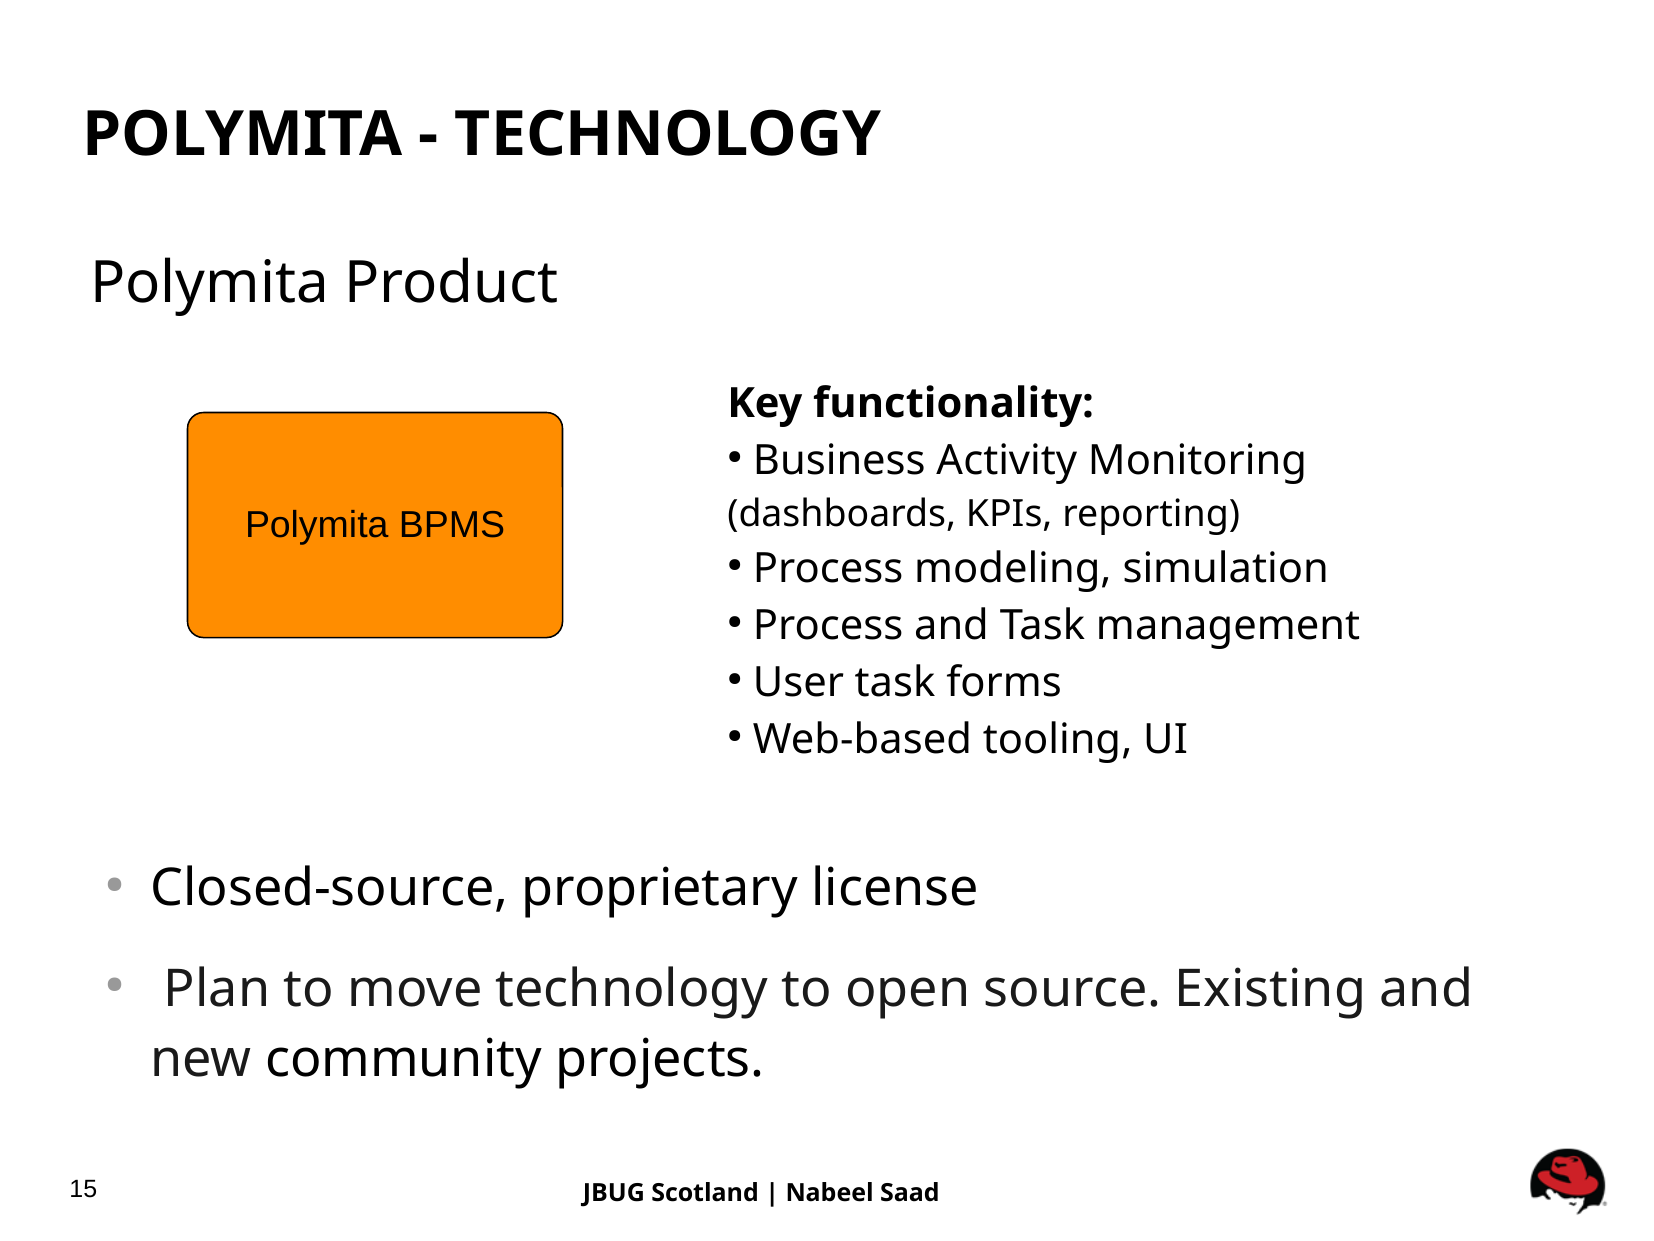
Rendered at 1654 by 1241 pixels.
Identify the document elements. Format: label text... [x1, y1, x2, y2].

list Polymita Product Closed-source, proprietary license Plan to move technology to open source. Existing and new community projects. [90, 240, 1579, 1054]
title POLYMITA - TECHNOLOGY [82, 37, 1571, 226]
text_box Key functionality: Business Activity Monitoring (dashboards, KPIs, reporting) Process modeling, simulation Process and Task management User task forms Web-based tooling, UI [712, 365, 1463, 746]
text_box Polymita BPMS [187, 412, 563, 638]
picture [1529, 1146, 1613, 1224]
